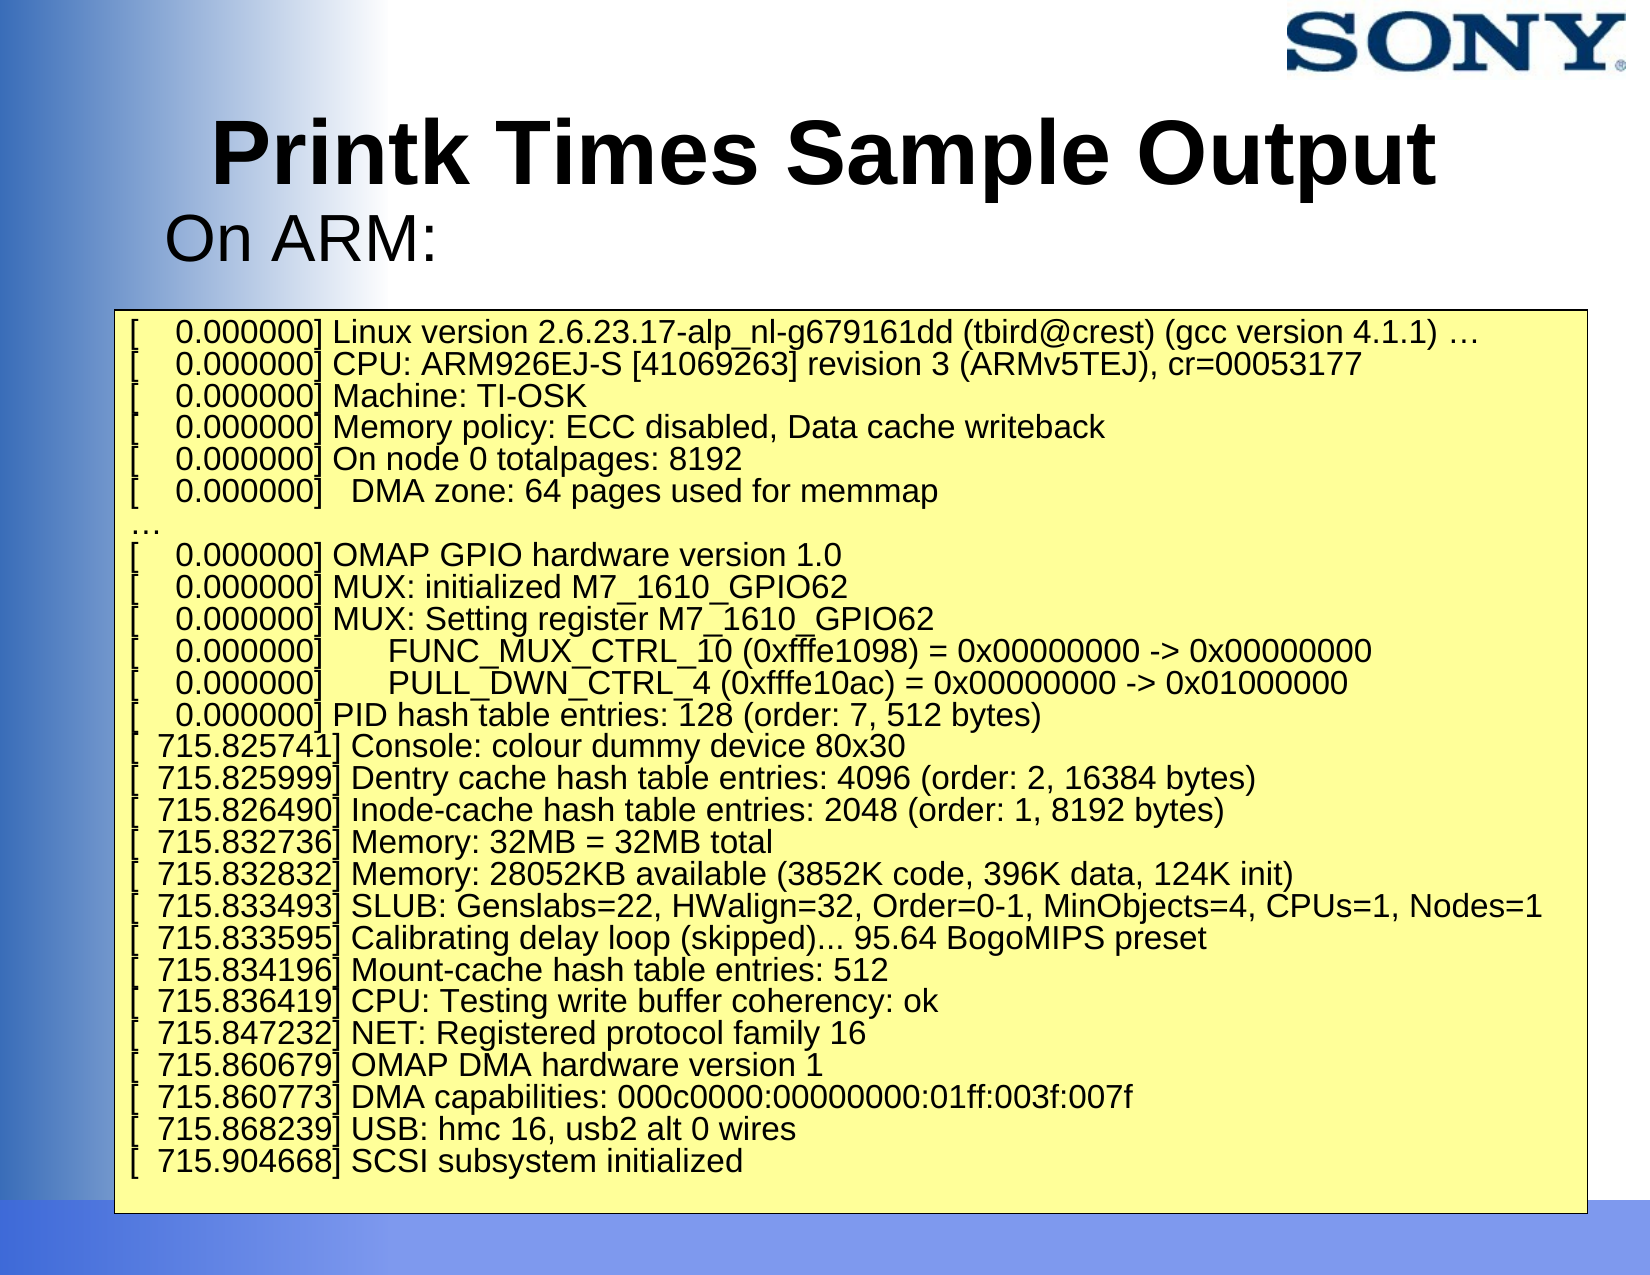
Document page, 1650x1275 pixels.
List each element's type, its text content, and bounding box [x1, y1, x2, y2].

title Printk Times Sample Output [149, 82, 1499, 243]
picture [1287, 0, 1626, 80]
list On ARM: [147, 219, 1497, 310]
text_box [ 0.000000] Linux version 2.6.23.17-alp_nl-g679161dd (tbird@crest) (gcc version 4.1.1) … [ 0.000000] CPU: ARM926EJ-S [41069263] revision 3 (ARMv5TEJ), cr=00053177 [ 0.000000] Machine: TI-OSK [ 0.000000] Memory policy: ECC disabled, Data cache writeback [ 0.000000] On node 0 totalpages: 8192 [ 0.000000] DMA zone: 64 pages used for memmap … [ 0.000000] OMAP GPIO hardware version 1.0 [ 0.000000] MUX: initialized M7_1610_GPIO62 [ 0.000000] MUX: Setting register M7_1610_GPIO62 [ 0.000000] FUNC_MUX_CTRL_10 (0xfffe1098) = 0x00000000 -> 0x00000000 [ 0.000000] PULL_DWN_CTRL_4 (0xfffe10ac) = 0x00000000 -> 0x01000000 [ 0.000000] PID hash table entries: 128 (order: 7, 512 bytes) [ 715.825741] Console: colour dummy device 80x30 [ 715.825999] Dentry cache hash table entries: 4096 (order: 2, 16384 bytes) [ 715.826490] Inode-cache hash table entries: 2048 (order: 1, 8192 bytes) [ 715.832736] Memory: 32MB = 32MB total [ 715.832832] Memory: 28052KB available (3852K code, 396K data, 124K init) [ 715.833493] SLUB: Genslabs=22, HWalign=32, Order=0-1, MinObjects=4, CPUs=1, Nodes=1 [ 715.833595] Calibrating delay loop (skipped)... 95.64 BogoMIPS preset [ 715.834196] Mount-cache hash table entries: 512 [ 715.836419] CPU: Testing write buffer coherency: ok [ 715.847232] NET: Registered protocol family 16 [ 715.860679] OMAP DMA hardware version 1 [ 715.860773] DMA capabilities: 000c0000:00000000:01ff:003f:007f [ 715.868239] USB: hmc 16, usb2 alt 0 wires [ 715.904668] SCSI subsystem initialized [114, 310, 1588, 1214]
